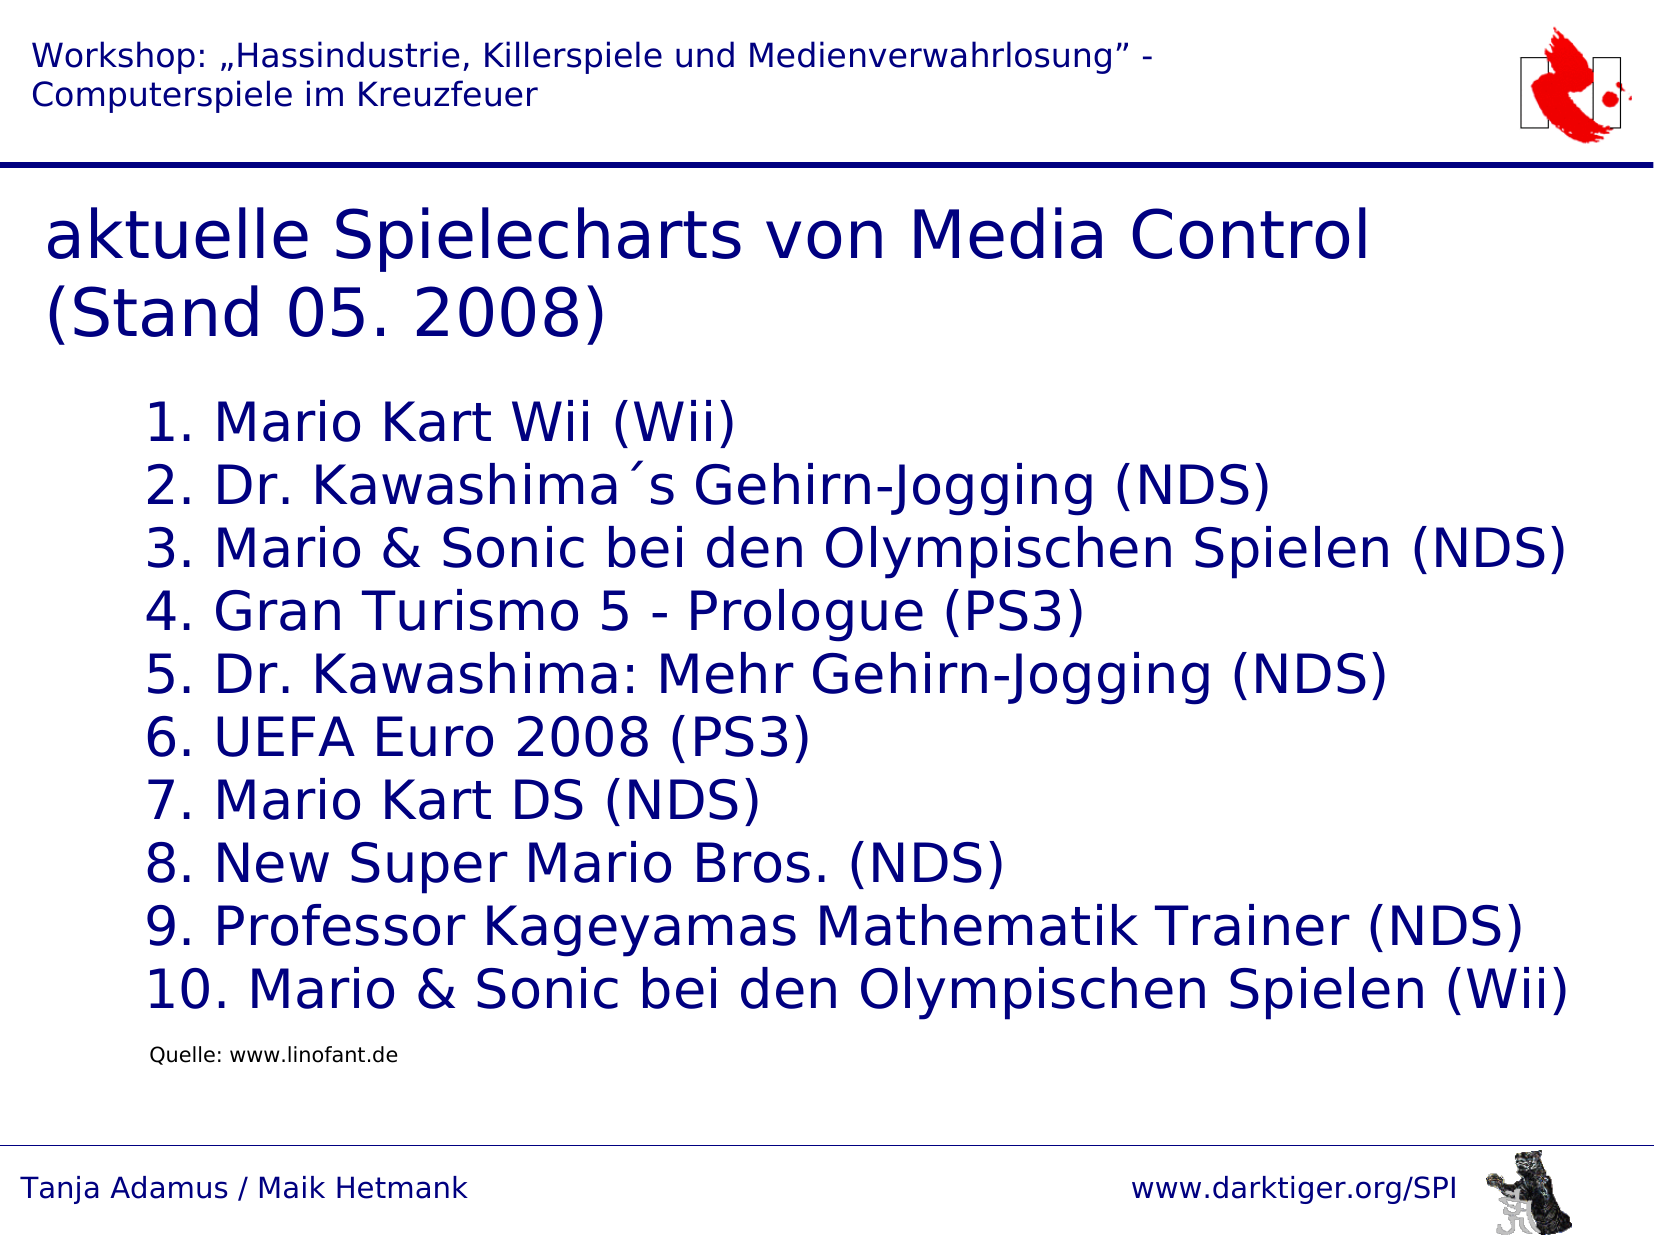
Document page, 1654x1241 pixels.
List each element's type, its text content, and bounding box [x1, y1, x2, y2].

text_box Workshop: „Hassindustrie, Killerspiele und Medienverwahrlosung” - Computerspiele im Kreuzfeuer [16, 29, 1418, 178]
text_box Quelle: www.linofant.de [134, 1035, 414, 1075]
text_box 1. Mario Kart Wii (Wii) 2. Dr. Kawashima´s Gehirn-Jogging (NDS) 3. Mario & Sonic bei den Olympischen Spielen (NDS) 4. Gran Turismo 5 - Prologue (PS3) 5. Dr. Kawashima: Mehr Gehirn-Jogging (NDS) 6. UEFA Euro 2008 (PS3) 7. Mario Kart DS (NDS) 8. New Super Mario Bros. (NDS) 9. Professor Kageyamas Mathematik Trainer (NDS) 10. Mario & Sonic bei den Olympischen Spielen (Wii) [129, 383, 1607, 1029]
picture [1486, 1150, 1572, 1235]
picture [1503, 16, 1632, 148]
text_box aktuelle Spielecharts von Media Control (Stand 05. 2008) [29, 188, 1625, 360]
